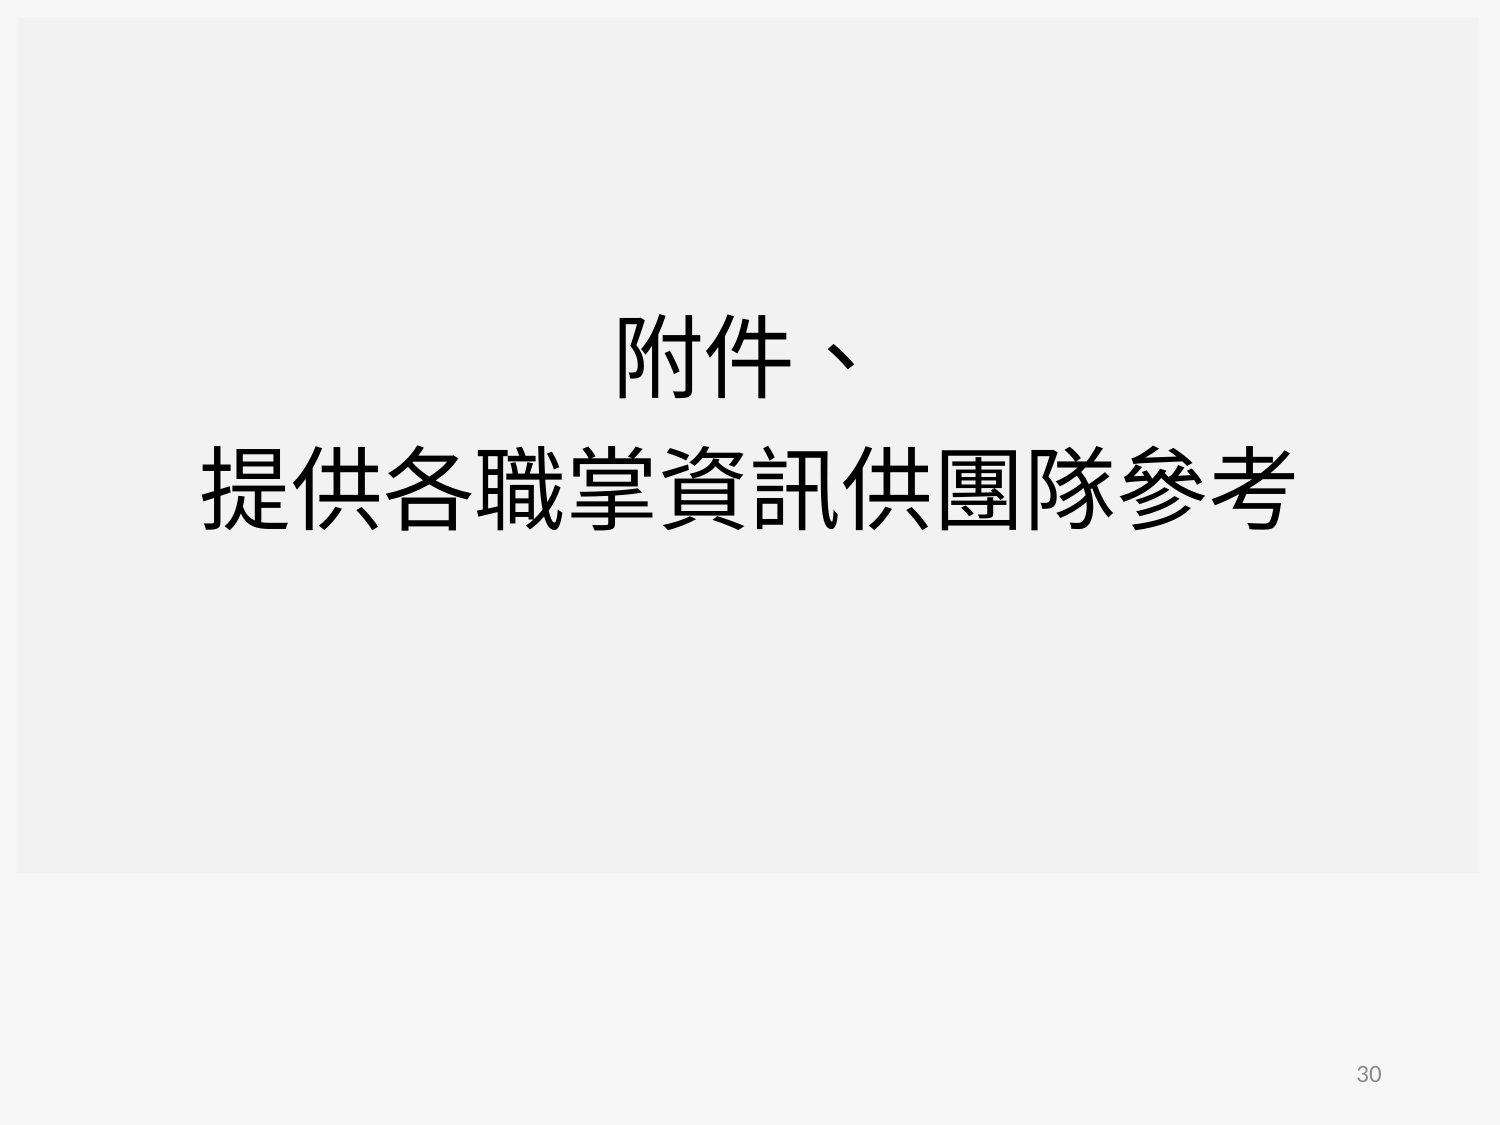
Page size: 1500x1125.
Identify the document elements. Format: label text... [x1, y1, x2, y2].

title 附件、 提供各職掌資訊供團隊參考 [112, 269, 1388, 856]
slide_number <編號> [1059, 1042, 1397, 1103]
